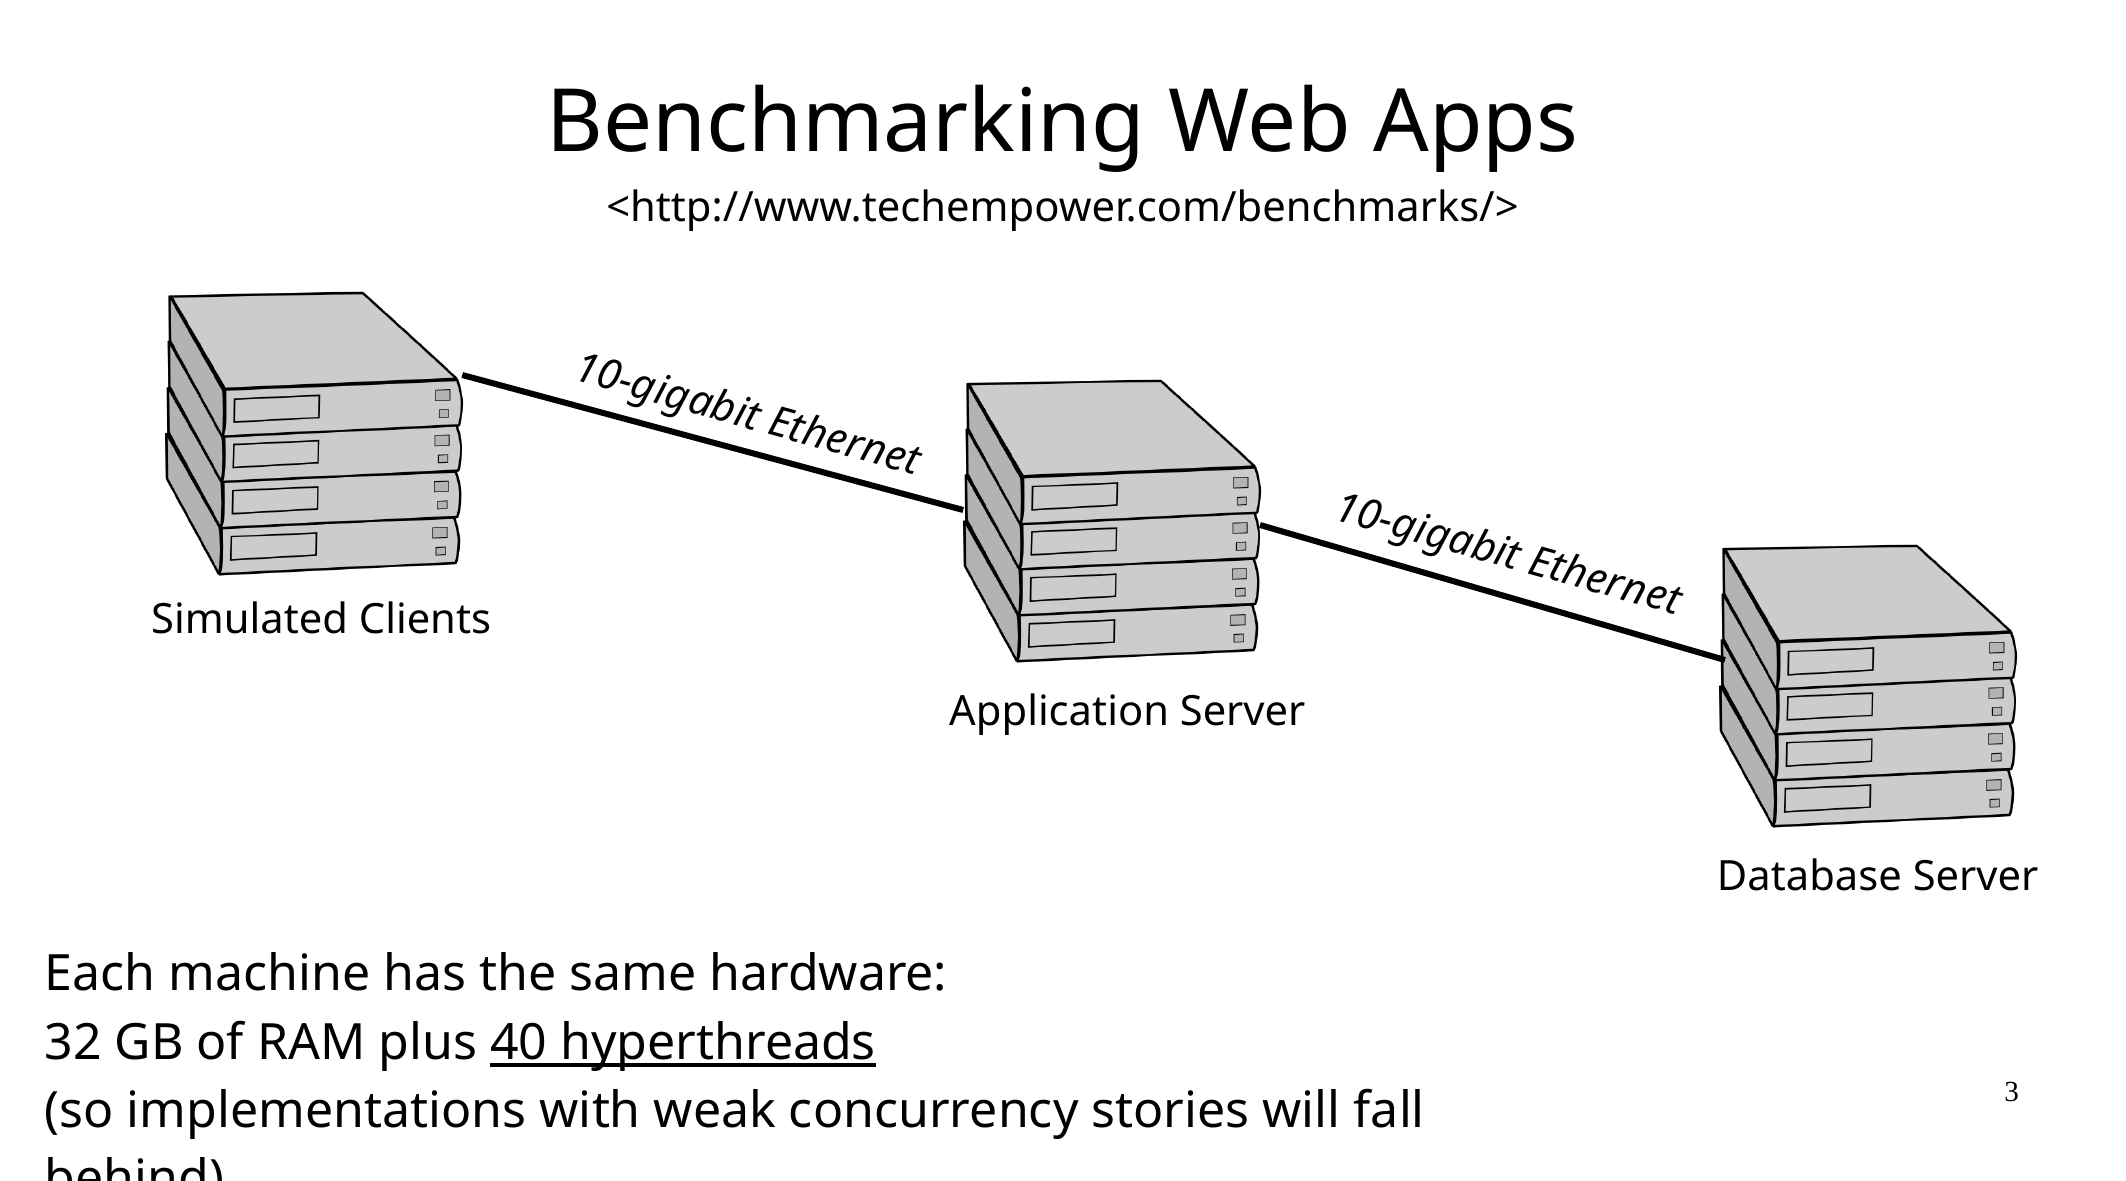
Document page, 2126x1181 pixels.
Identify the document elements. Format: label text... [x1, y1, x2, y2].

text_box Each machine has the same hardware: 32 GB of RAM plus 40 hyperthreads (so implementations with weak concurrency stories will fall behind) [30, 930, 1591, 1121]
picture [948, 357, 1273, 672]
picture [150, 269, 475, 581]
text_box Simulated Clients [136, 581, 492, 646]
text_box Database Server [1702, 838, 2038, 903]
title Benchmarking Web Apps <http://www.techempower.com/benchmarks/> [106, 47, 2020, 245]
text_box 10-gigabit Ethernet [555, 325, 945, 492]
text_box 10-gigabit Ethernet [1315, 465, 1705, 631]
text_box Application Server [934, 672, 1306, 737]
picture [1704, 522, 2029, 838]
